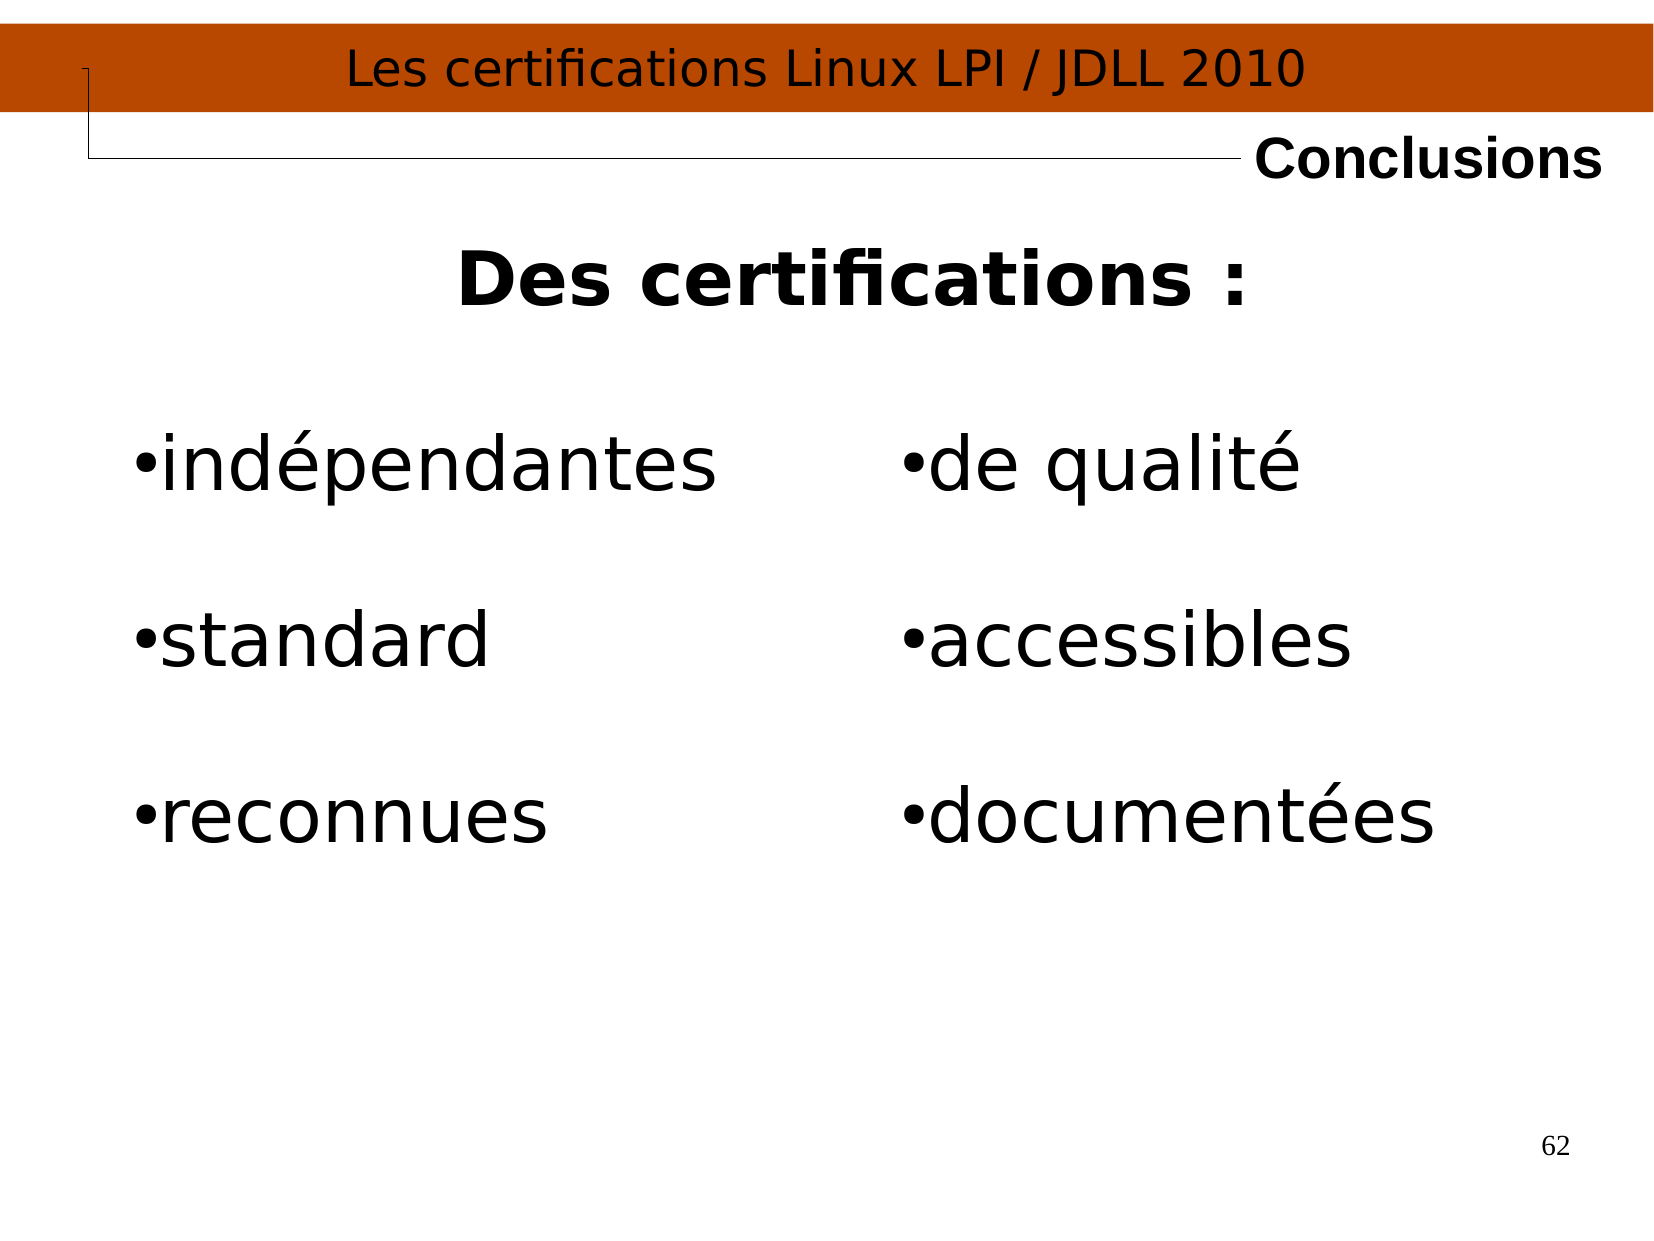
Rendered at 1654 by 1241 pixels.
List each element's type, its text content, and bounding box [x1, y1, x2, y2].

text_box de qualité accessibles documentées [885, 413, 1536, 1063]
text_box Conclusions [1240, 118, 1654, 198]
title Les certifications Linux LPI / JDLL 2010 [82, 39, 1571, 99]
text_box indépendantes standard reconnues [118, 413, 798, 1063]
list Des certifications : [73, 236, 1562, 325]
text_box [0, 23, 1654, 113]
